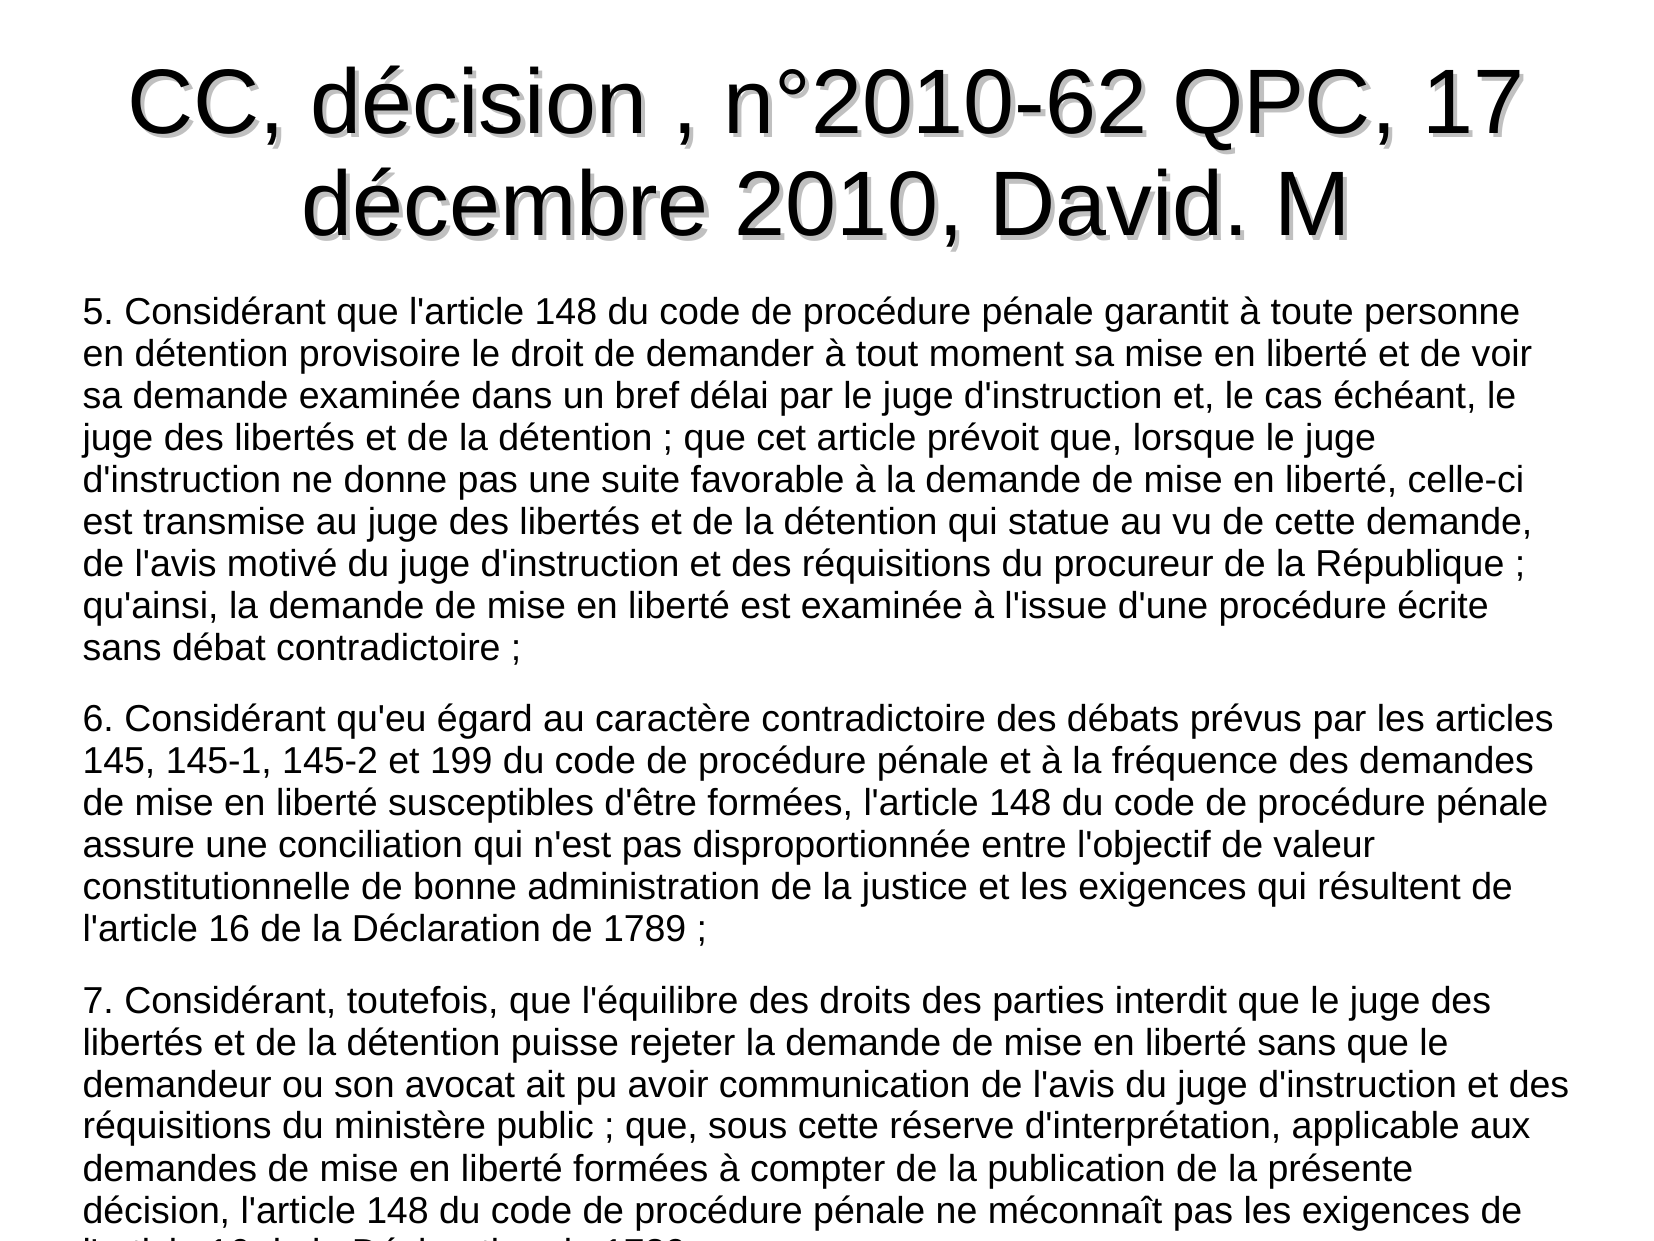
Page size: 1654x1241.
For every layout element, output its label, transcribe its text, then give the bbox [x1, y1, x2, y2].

list 5. Considérant que l'article 148 du code de procédure pénale garantit à toute personne en détention provisoire le droit de demander à tout moment sa mise en liberté et de voir sa demande examinée dans un bref délai par le juge d'instruction et, le cas échéant, le juge des libertés et de la détention ; que cet article prévoit que, lorsque le juge d'instruction ne donne pas une suite favorable à la demande de mise en liberté, celle-ci est transmise au juge des libertés et de la détention qui statue au vu de cette demande, de l'avis motivé du juge d'instruction et des réquisitions du procureur de la République ; qu'ainsi, la demande de mise en liberté est examinée à l'issue d'une procédure écrite sans débat contradictoire ; 6. Considérant qu'eu égard au caractère contradictoire des débats prévus par les articles 145, 145-1, 145-2 et 199 du code de procédure pénale et à la fréquence des demandes de mise en liberté susceptibles d'être formées, l'article 148 du code de procédure pénale assure une conciliation qui n'est pas disproportionnée entre l'objectif de valeur constitutionnelle de bonne administration de la justice et les exigences qui résultent de l'article 16 de la Déclaration de 1789 ; 7. Considérant, toutefois, que l'équilibre des droits des parties interdit que le juge des libertés et de la détention puisse rejeter la demande de mise en liberté sans que le demandeur ou son avocat ait pu avoir communication de l'avis du juge d'instruction et des réquisitions du ministère public ; que, sous cette réserve d'interprétation, applicable aux demandes de mise en liberté formées à compter de la publication de la présente décision, l'article 148 du code de procédure pénale ne méconnaît pas les exigences de l'article 16 de la Déclaration de 1789 ; [82, 290, 1571, 1217]
title CC, décision , n°2010-62 QPC, 17 décembre 2010, David. M [82, 49, 1571, 257]
